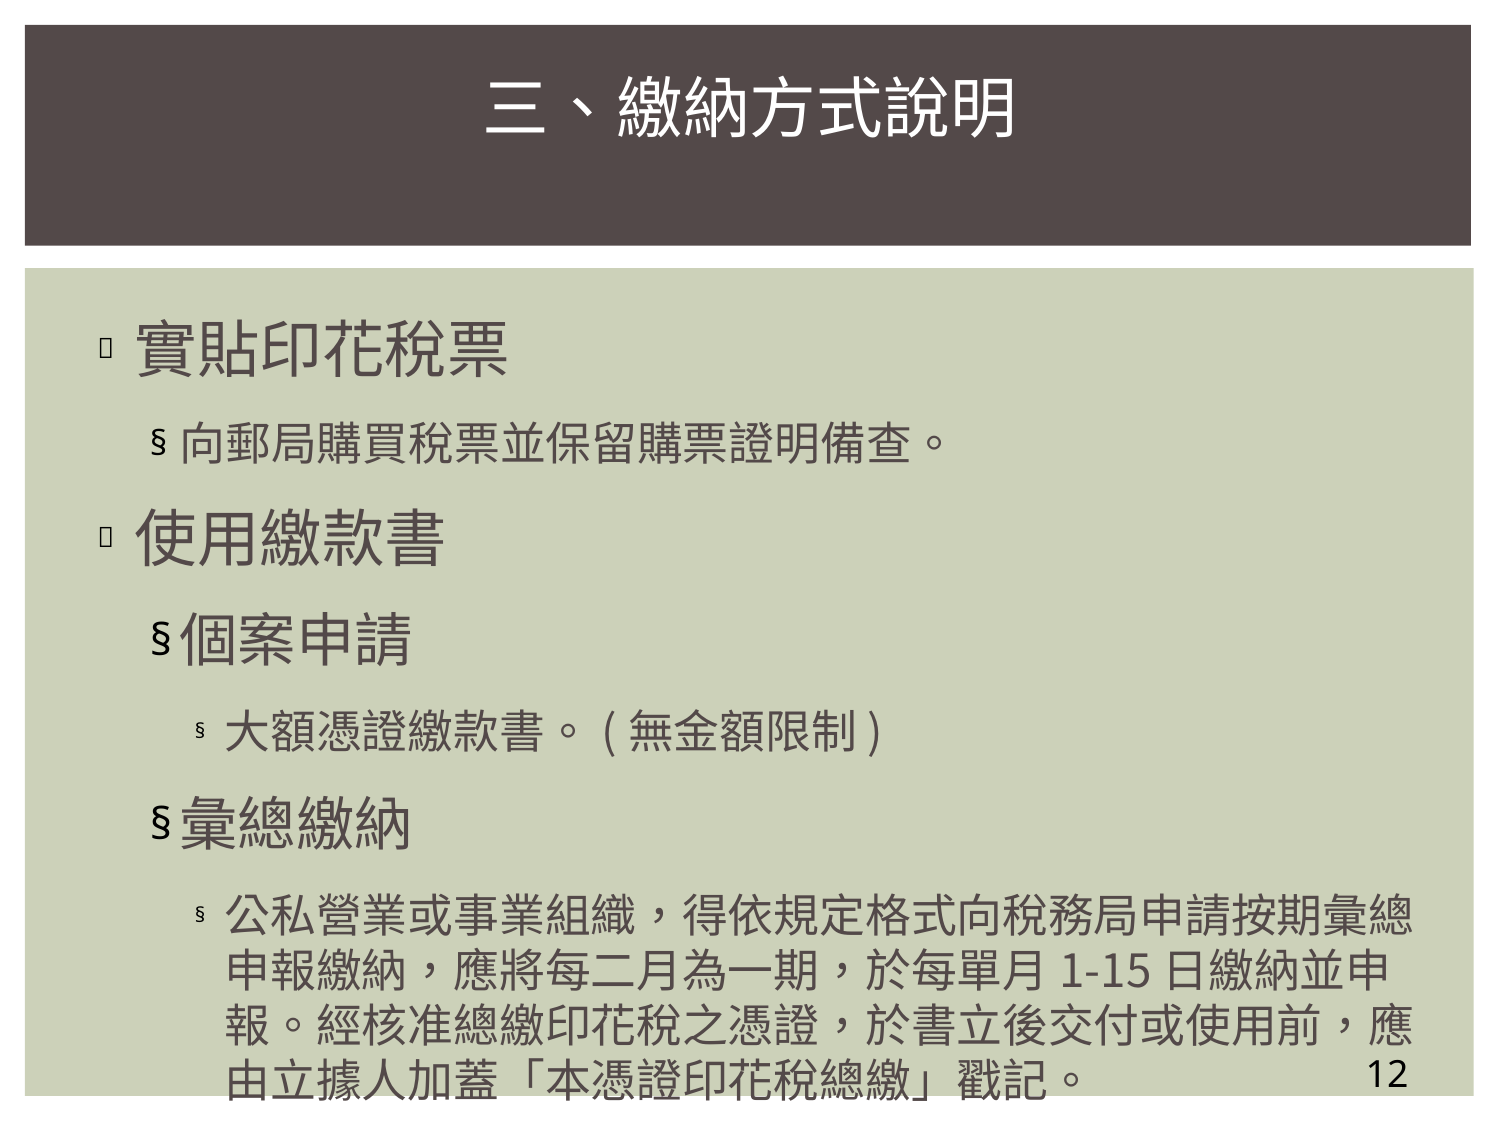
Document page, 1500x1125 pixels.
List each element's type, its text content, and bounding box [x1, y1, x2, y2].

title 三、繳納方式說明 [62, 58, 1438, 232]
slide_number <編號> [1350, 1042, 1447, 1088]
list 實貼印花稅票 向郵局購買稅票並保留購票證明備查。 使用繳款書 個案申請 大額憑證繳款書。(無金額限制) 彙總繳納 公私營業或事業組織，得依規定格式向稅務局申請按期彙總申報繳納，應將每二月為一期，於每單月1-15日繳納並申報。經核准總繳印花稅之憑證，於書立後交付或使用前，應由立據人加蓋「本憑證印花稅總繳」戳記。 [75, 302, 1447, 1062]
